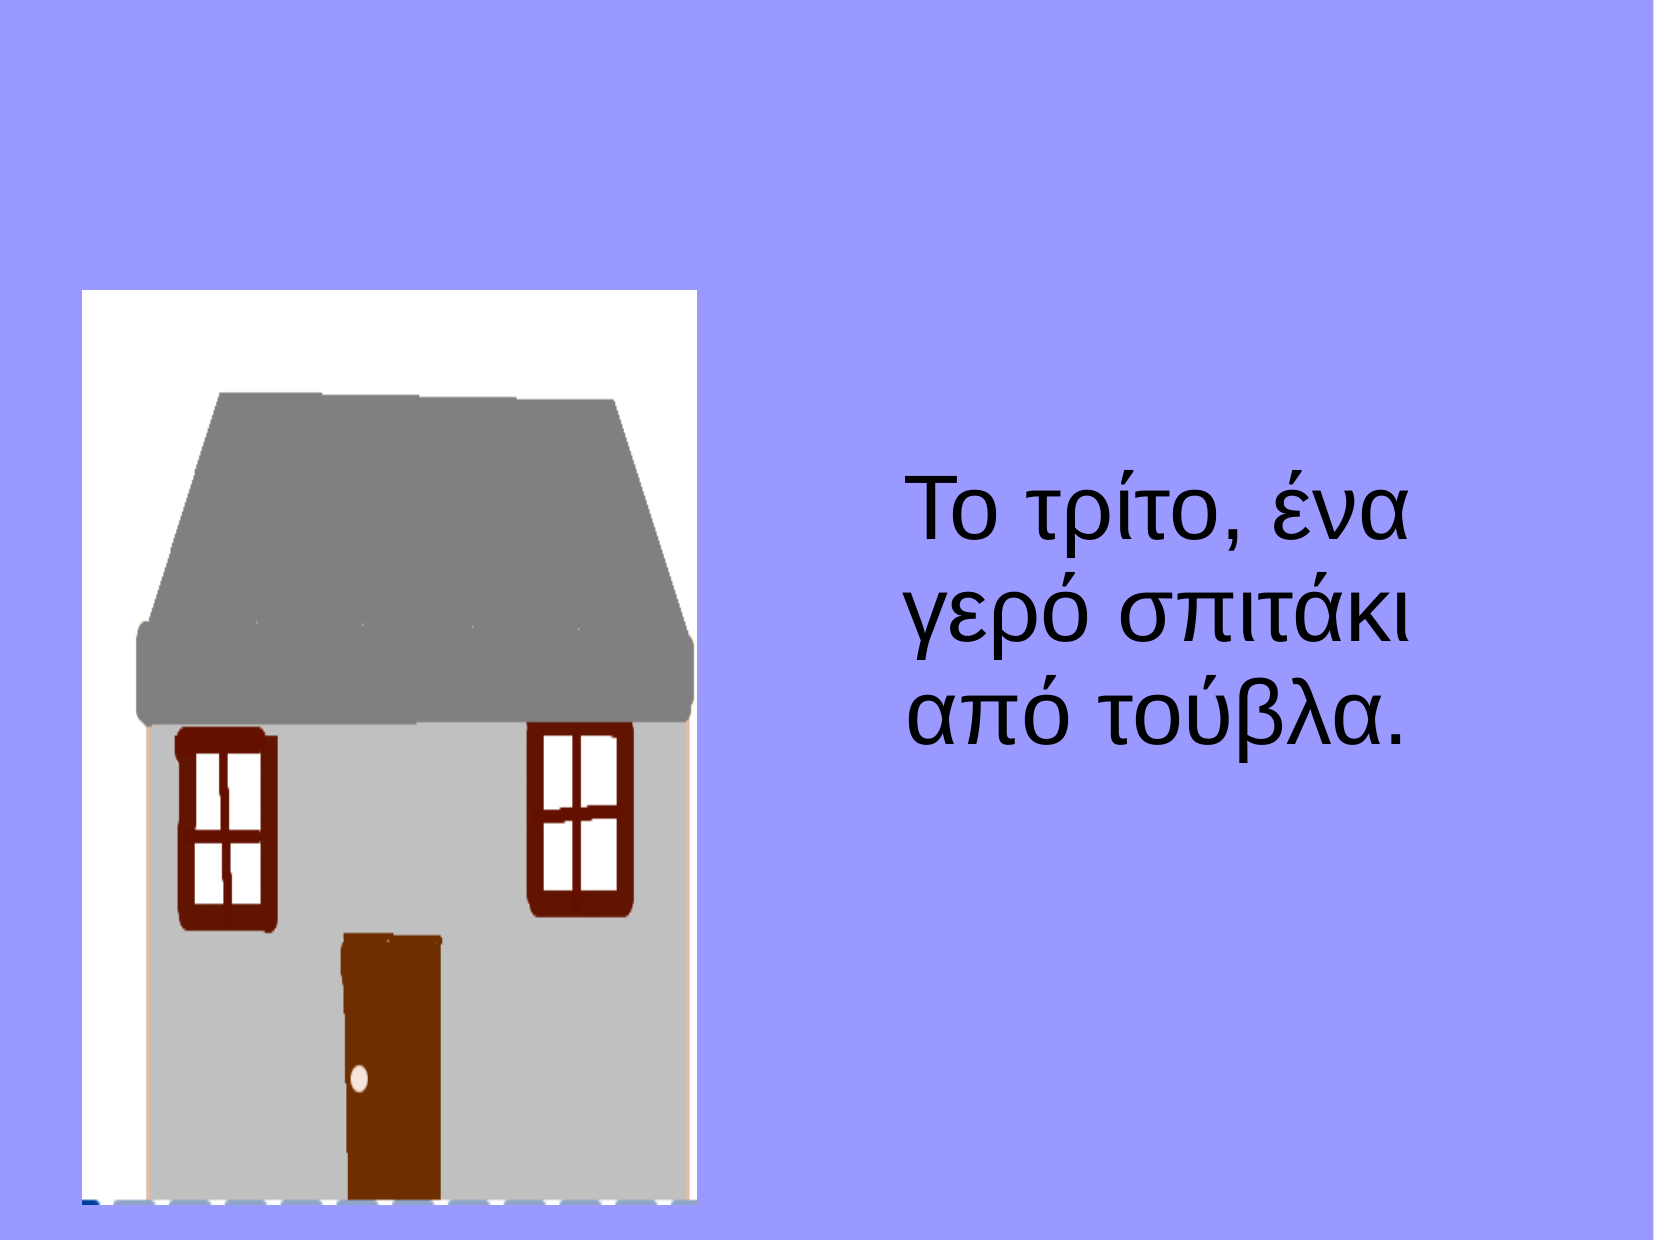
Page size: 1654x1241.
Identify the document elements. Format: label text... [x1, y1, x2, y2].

picture [82, 290, 697, 1205]
title Το τρίτο, ένα γερό σπιτάκι από τούβλα. [850, 153, 1465, 1170]
